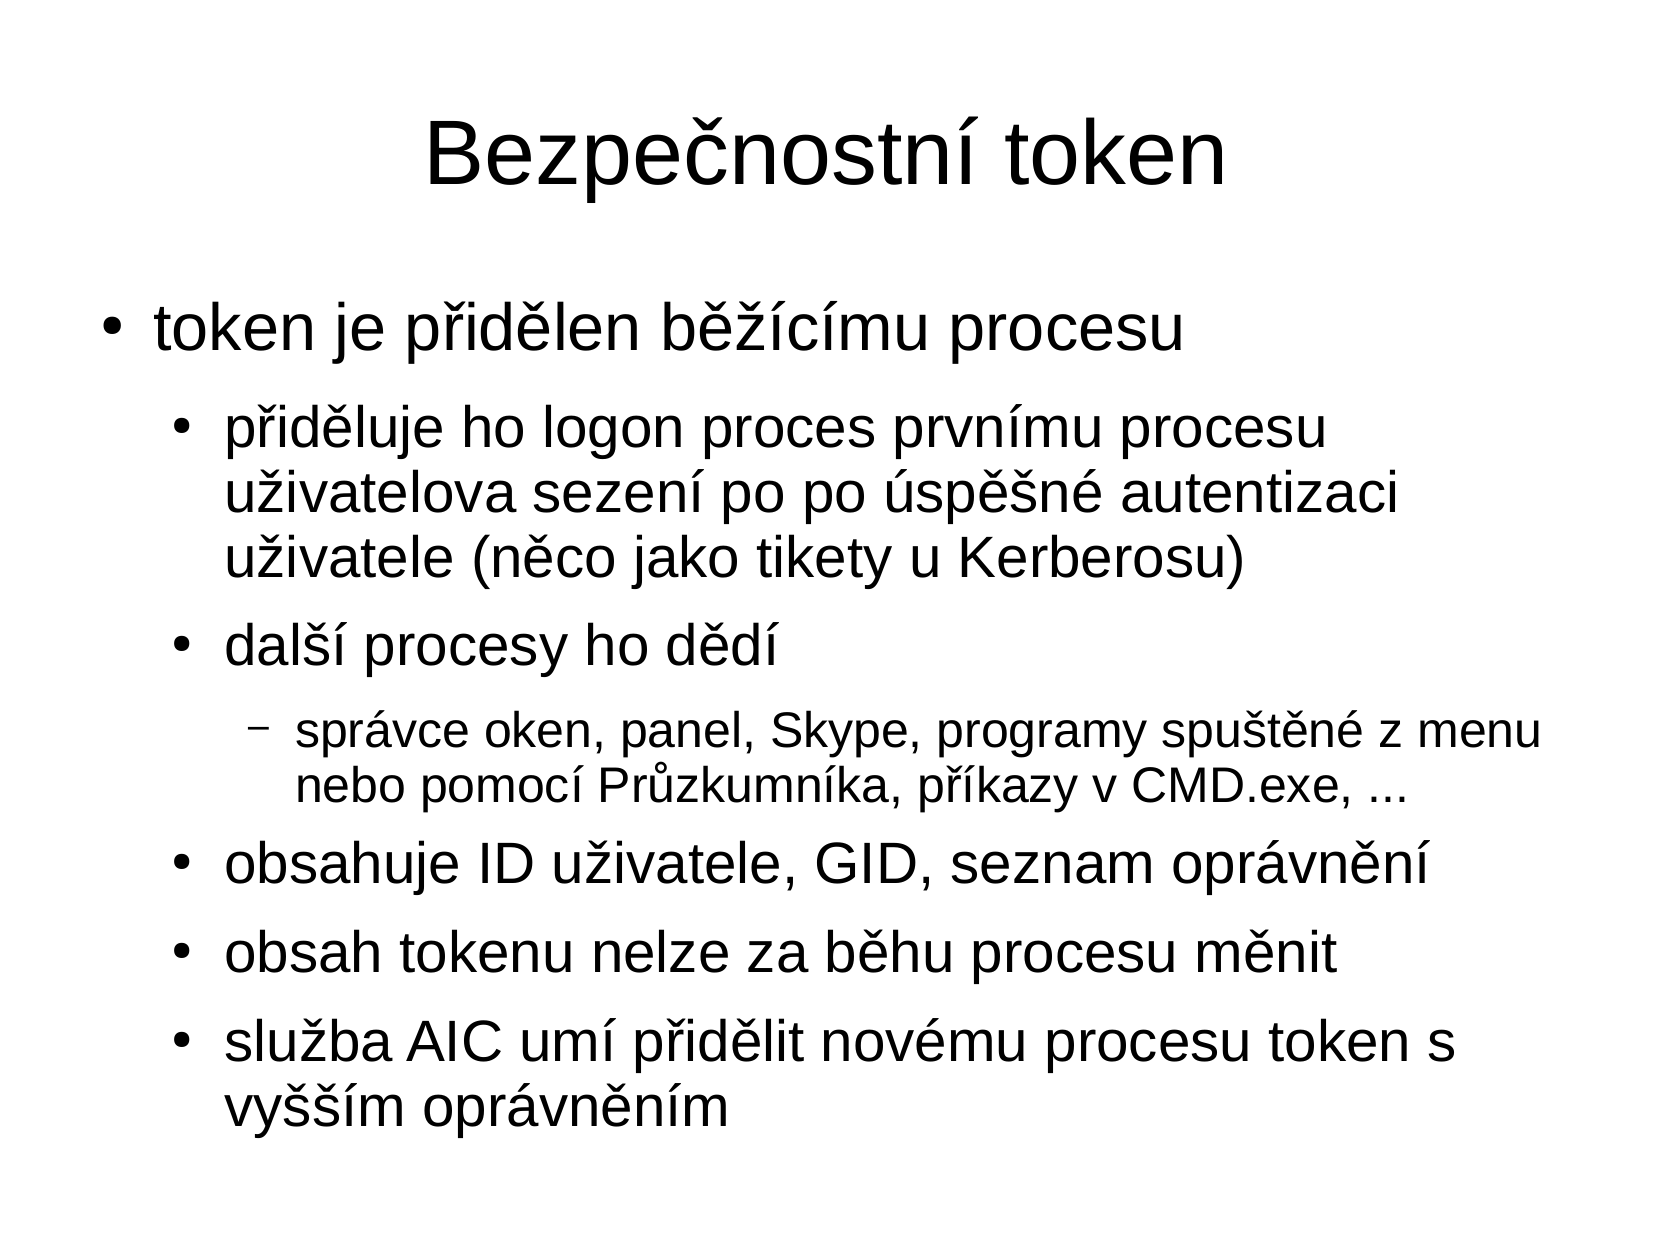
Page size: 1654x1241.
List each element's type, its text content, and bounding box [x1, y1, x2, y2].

list token je přidělen běžícímu procesu přiděluje ho logon proces prvnímu procesu uživatelova sezení po po úspěšné autentizaci uživatele (něco jako tikety u Kerberosu) další procesy ho dědí správce oken, panel, Skype, programy spuštěné z menu nebo pomocí Průzkumníka, příkazy v CMD.exe, ... obsahuje ID uživatele, GID, seznam oprávnění obsah tokenu nelze za běhu procesu měnit služba AIC umí přidělit novému procesu token s vyšším oprávněním [82, 290, 1571, 1205]
title Bezpečnostní token [82, 49, 1571, 257]
